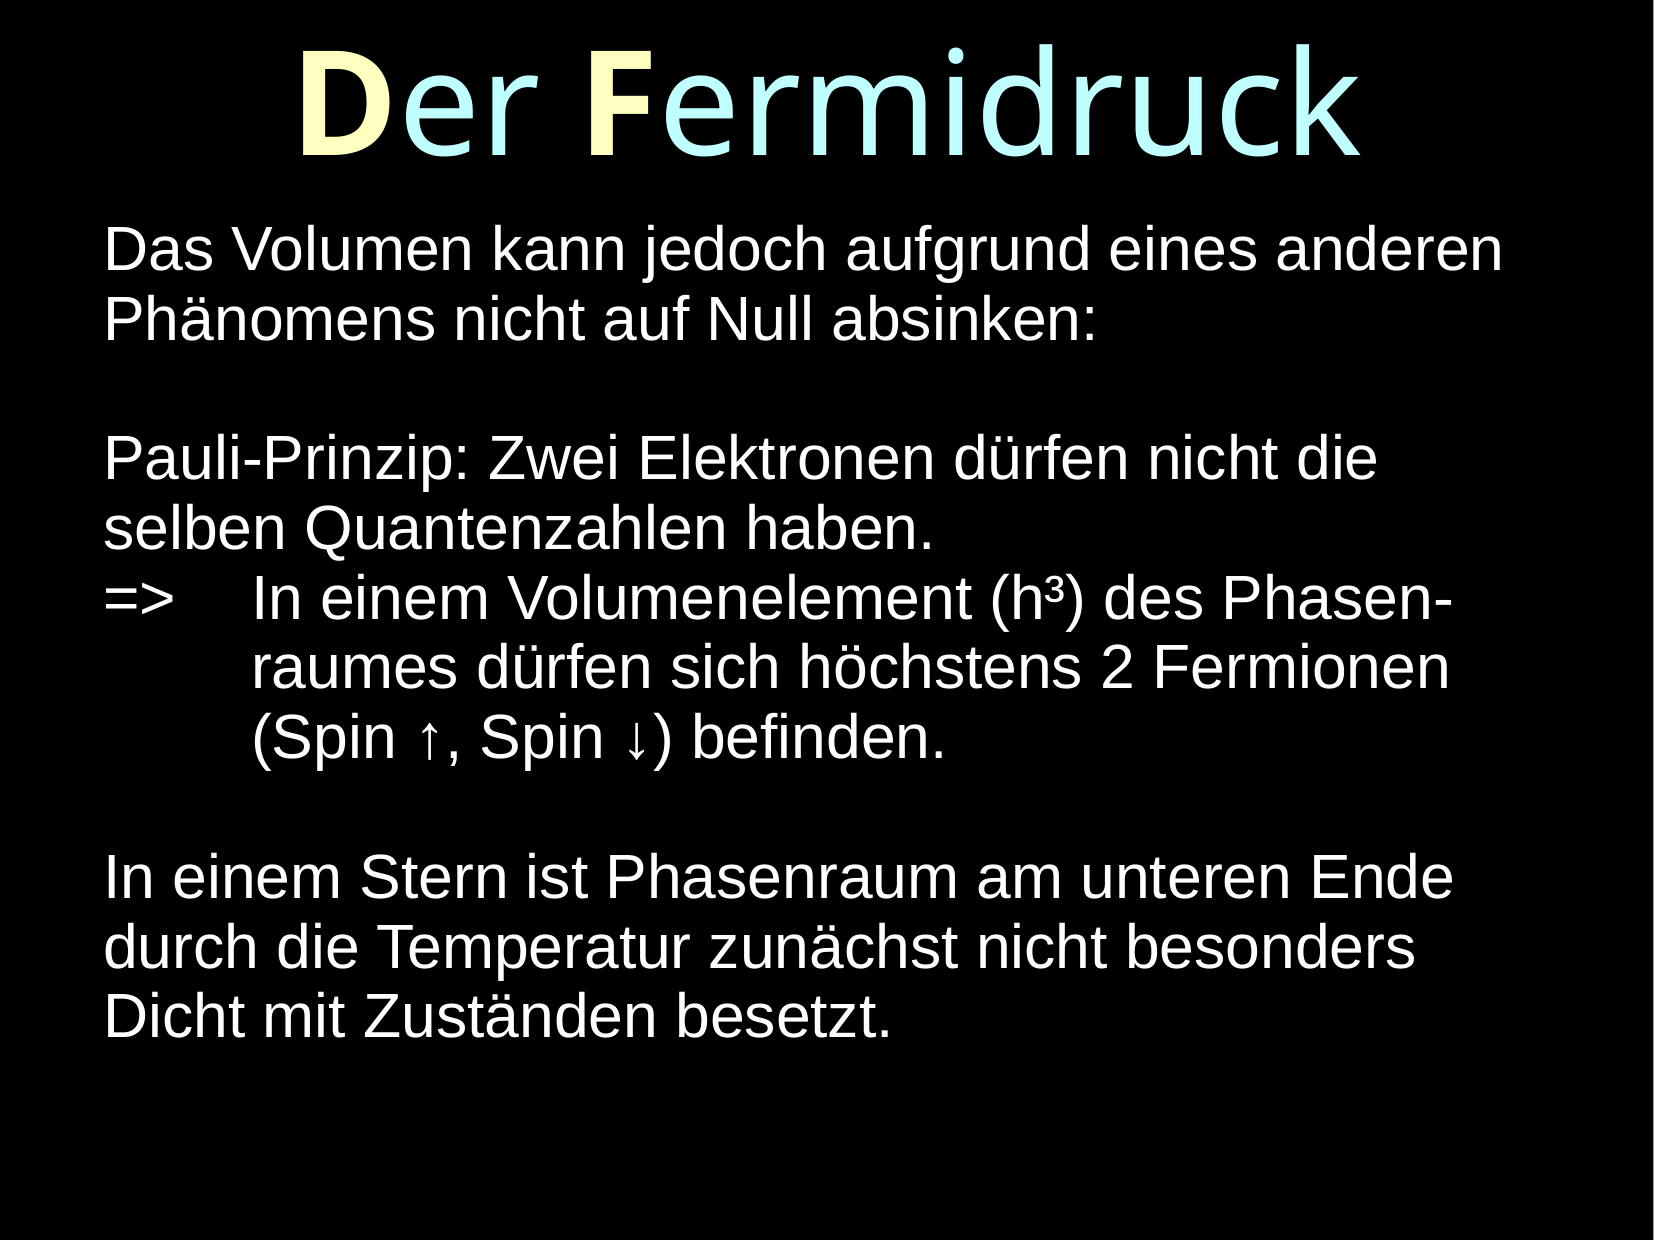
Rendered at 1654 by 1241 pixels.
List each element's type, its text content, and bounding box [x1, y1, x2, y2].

text_box Das Volumen kann jedoch aufgrund eines anderen Phänomens nicht auf Null absinken: Pauli-Prinzip: Zwei Elektronen dürfen nicht die selben Quantenzahlen haben. => In einem Volumenelement (h³) des Phasen- raumes dürfen sich höchstens 2 Fermionen (Spin ↑, Spin ↓) befinden. In einem Stern ist Phasenraum am unteren Ende durch die Temperatur zunächst nicht besonders Dicht mit Zuständen besetzt. [88, 206, 1565, 1056]
title Der Fermidruck [82, 17, 1571, 180]
